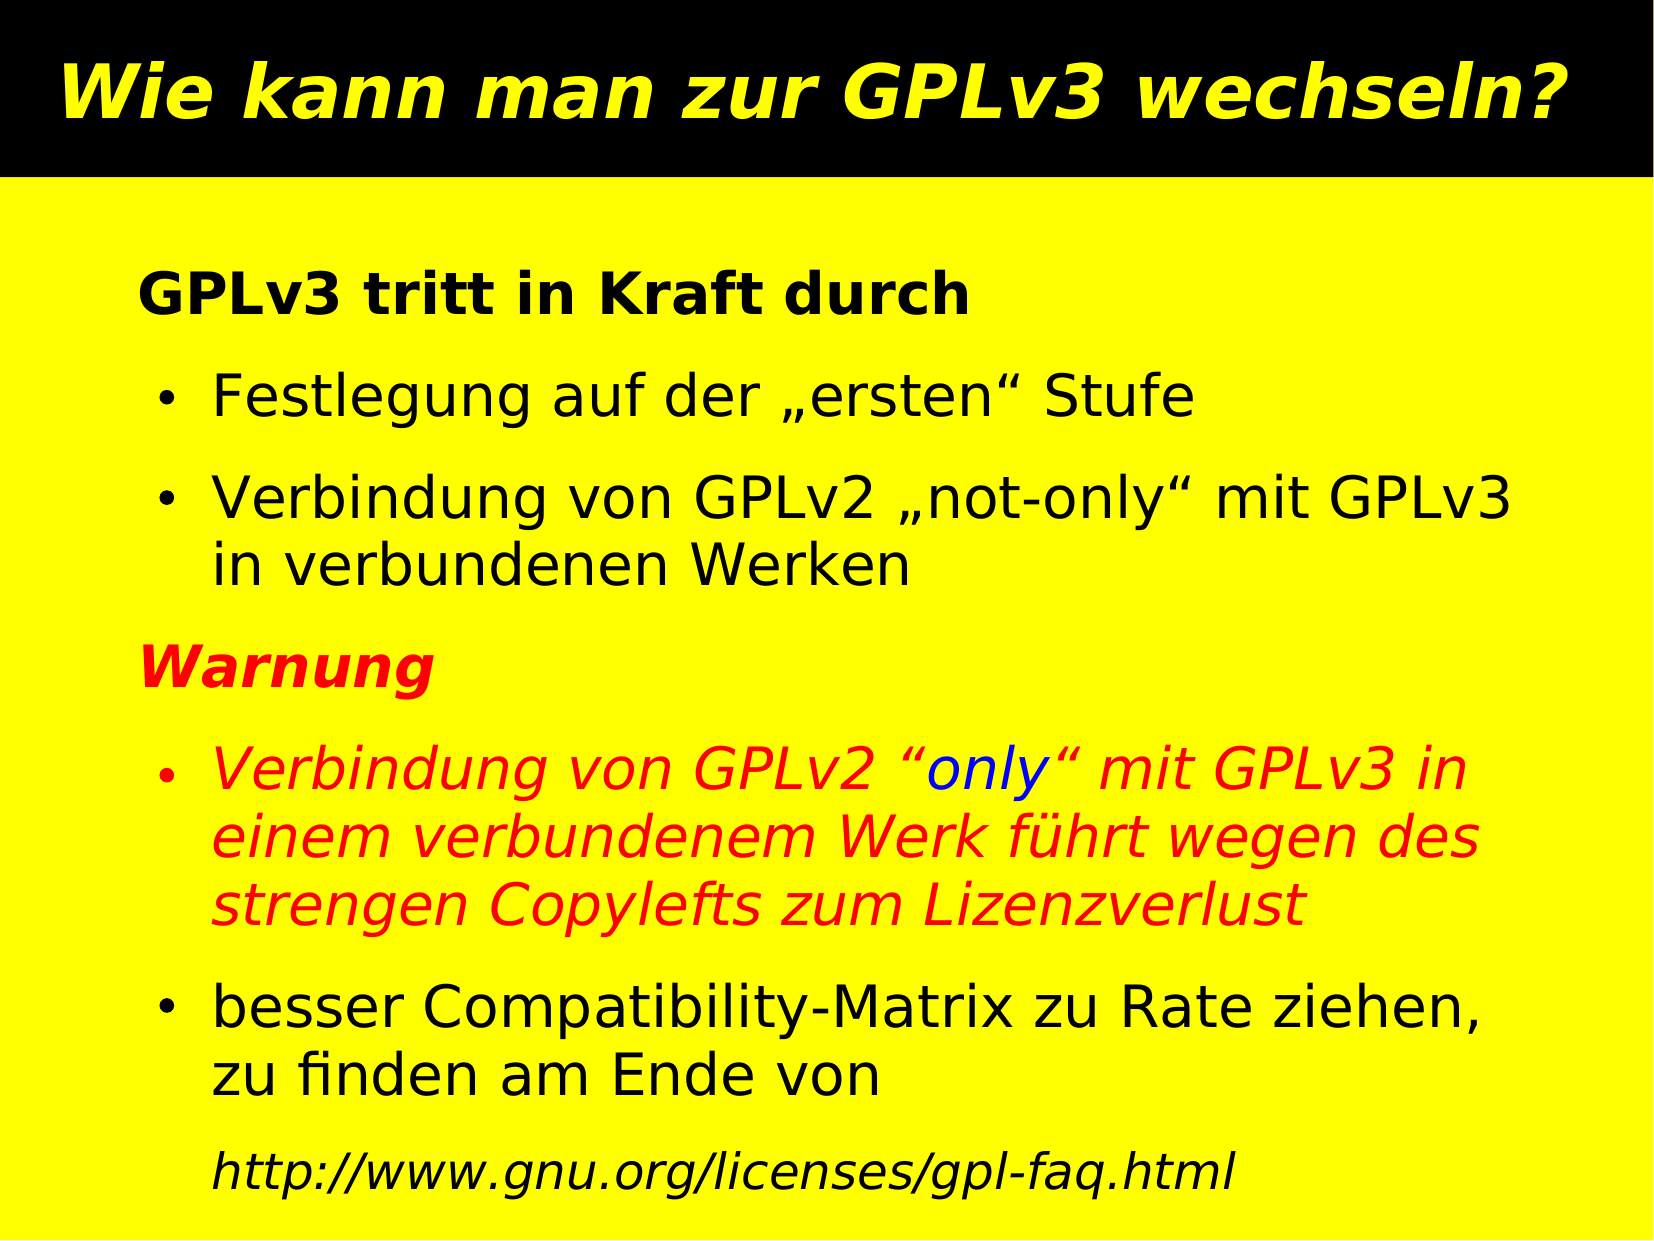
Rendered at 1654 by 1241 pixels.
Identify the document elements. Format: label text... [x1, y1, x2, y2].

text_box [0, 0, 1654, 1241]
text_box GPLv3 tritt in Kraft durch Festlegung auf der „ersten“ Stufe Verbindung von GPLv2 „not-only“ mit GPLv3 in verbundenen Werken Warnung Verbindung von GPLv2 “only“ mit GPLv3 in einem verbundenem Werk führt wegen des strengen Copylefts zum Lizenzverlust besser Compatibility-Matrix zu Rate ziehen, zu finden am Ende von http://www.gnu.org/licenses/gpl-faq.html [122, 252, 1529, 1209]
text_box Wie kann man zur GPLv3 wechseln? [41, 41, 1557, 144]
